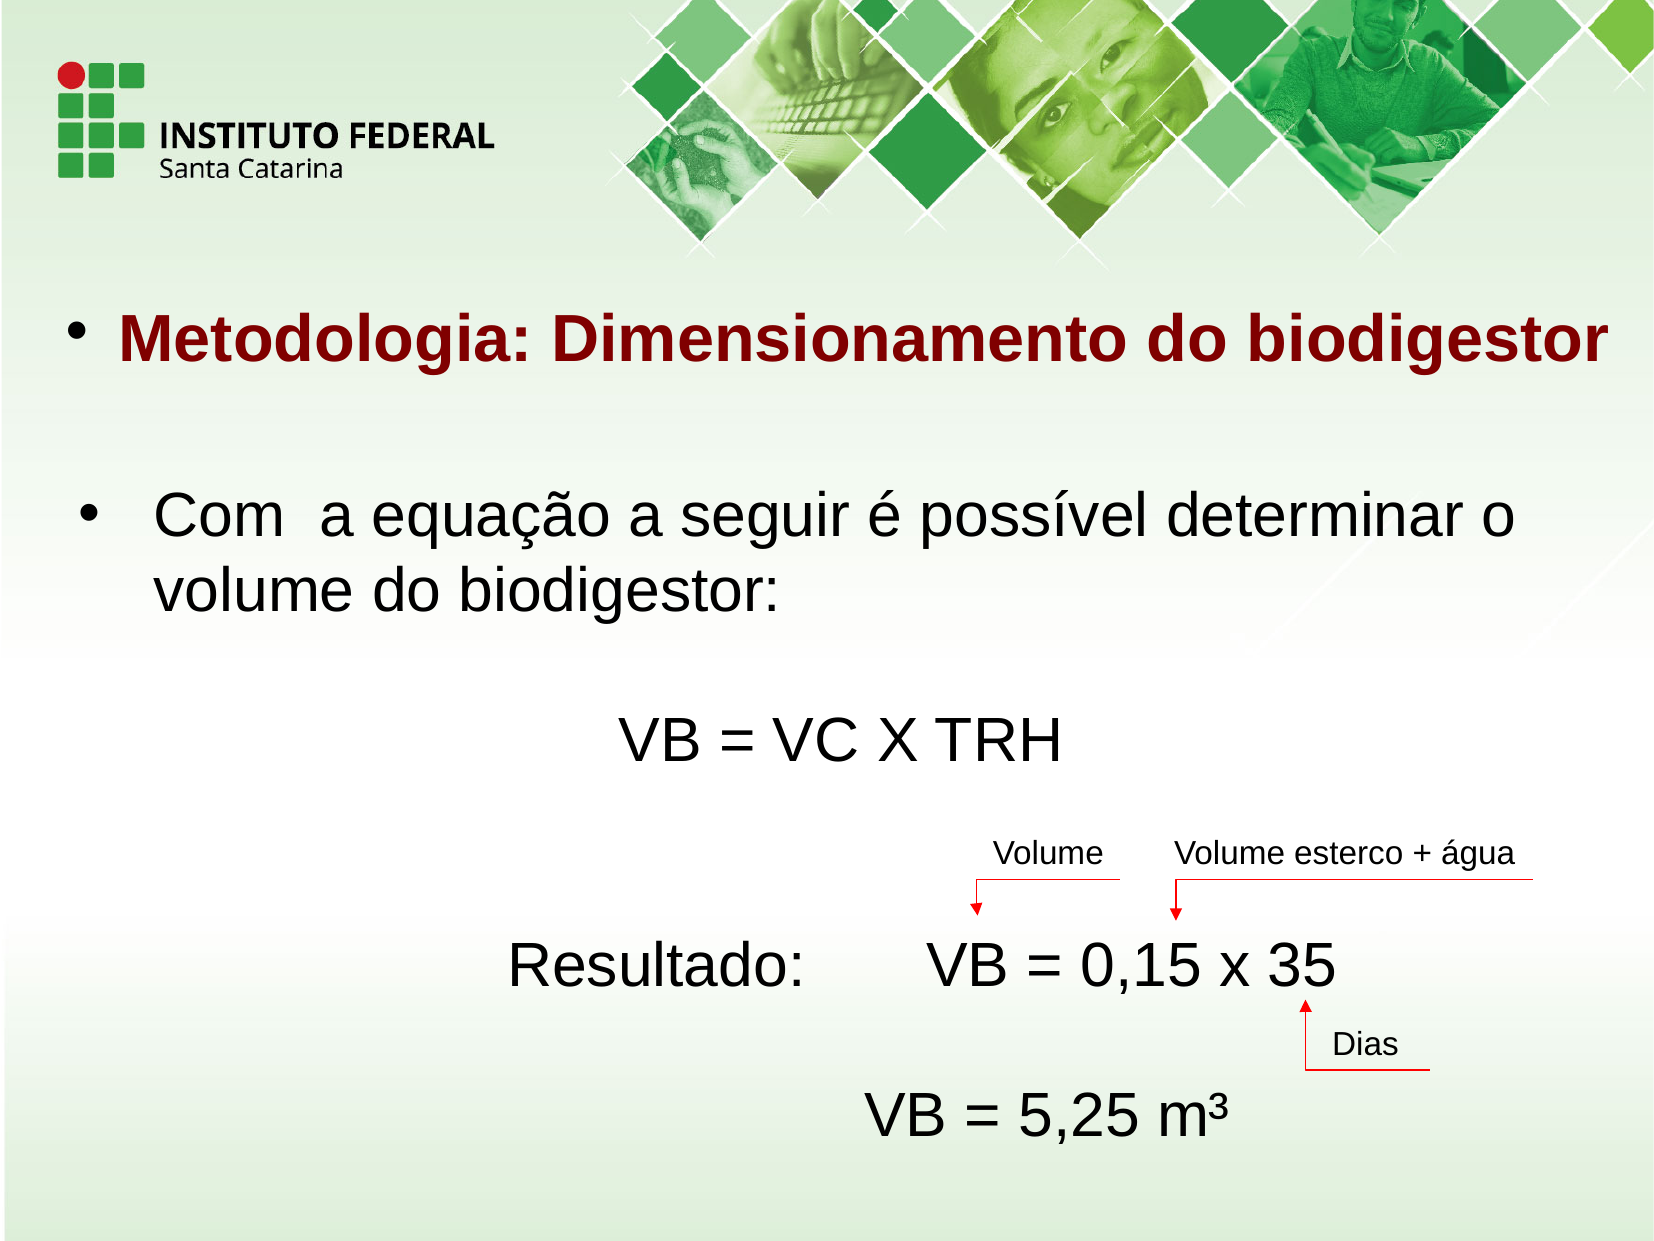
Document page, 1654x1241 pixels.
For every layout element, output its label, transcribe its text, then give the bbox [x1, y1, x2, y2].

text_box Metodologia: Dimensionamento do biodigestor Com a equação a seguir é possível determinar o volume do biodigestor: VB = VC X TRH Resultado: VB = 0,15 x 35 VB = 5,25 m³ [47, 287, 1622, 1156]
text_box Volume [978, 823, 1119, 879]
text_box Dias [1317, 1014, 1414, 1070]
text_box Volume esterco + água [1159, 823, 1531, 879]
picture [1, 0, 1654, 1241]
